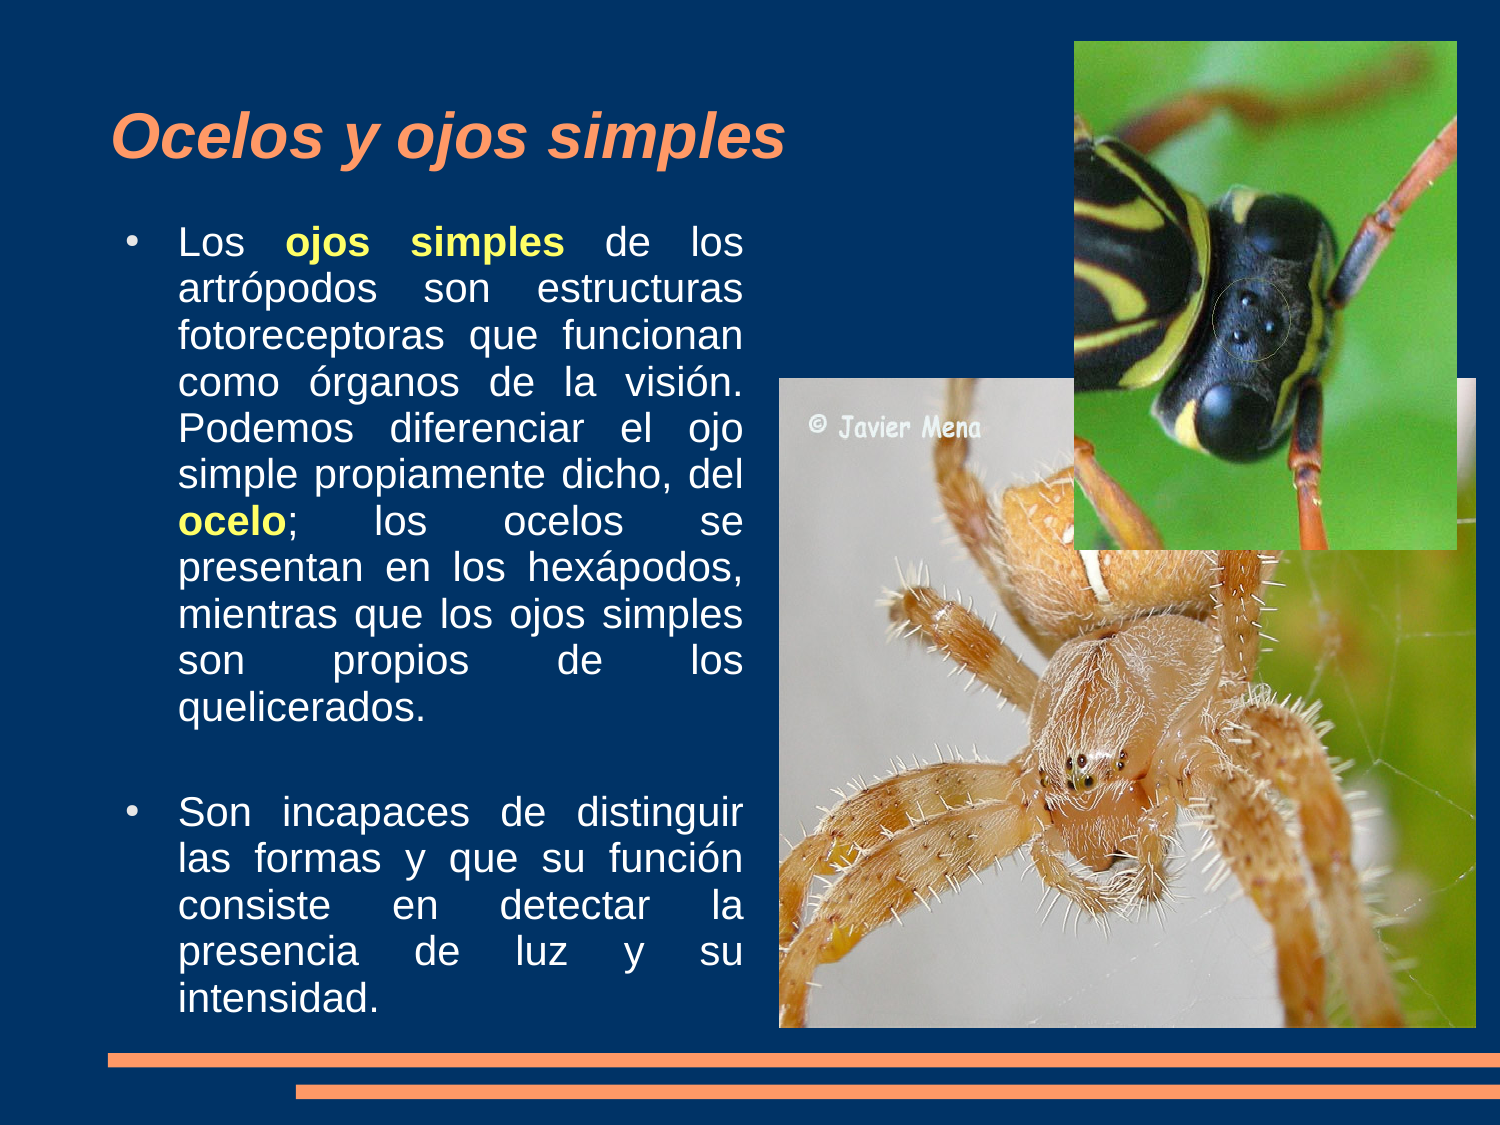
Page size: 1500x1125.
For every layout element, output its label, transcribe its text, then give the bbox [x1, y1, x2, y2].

picture [779, 41, 1476, 1028]
list Los ojos simples de los artrópodos son estructuras fotoreceptoras que funcionan como órganos de la visión. Podemos diferenciar el ojo simple propiamente dicho, del ocelo; los ocelos se presentan en los hexápodos, mientras que los ojos simples son propios de los quelicerados. Son incapaces de distinguir las formas y que su función consiste en detectar la presencia de luz y su intensidad. [107, 218, 745, 1028]
title Ocelos y ojos simples [110, 41, 1074, 230]
